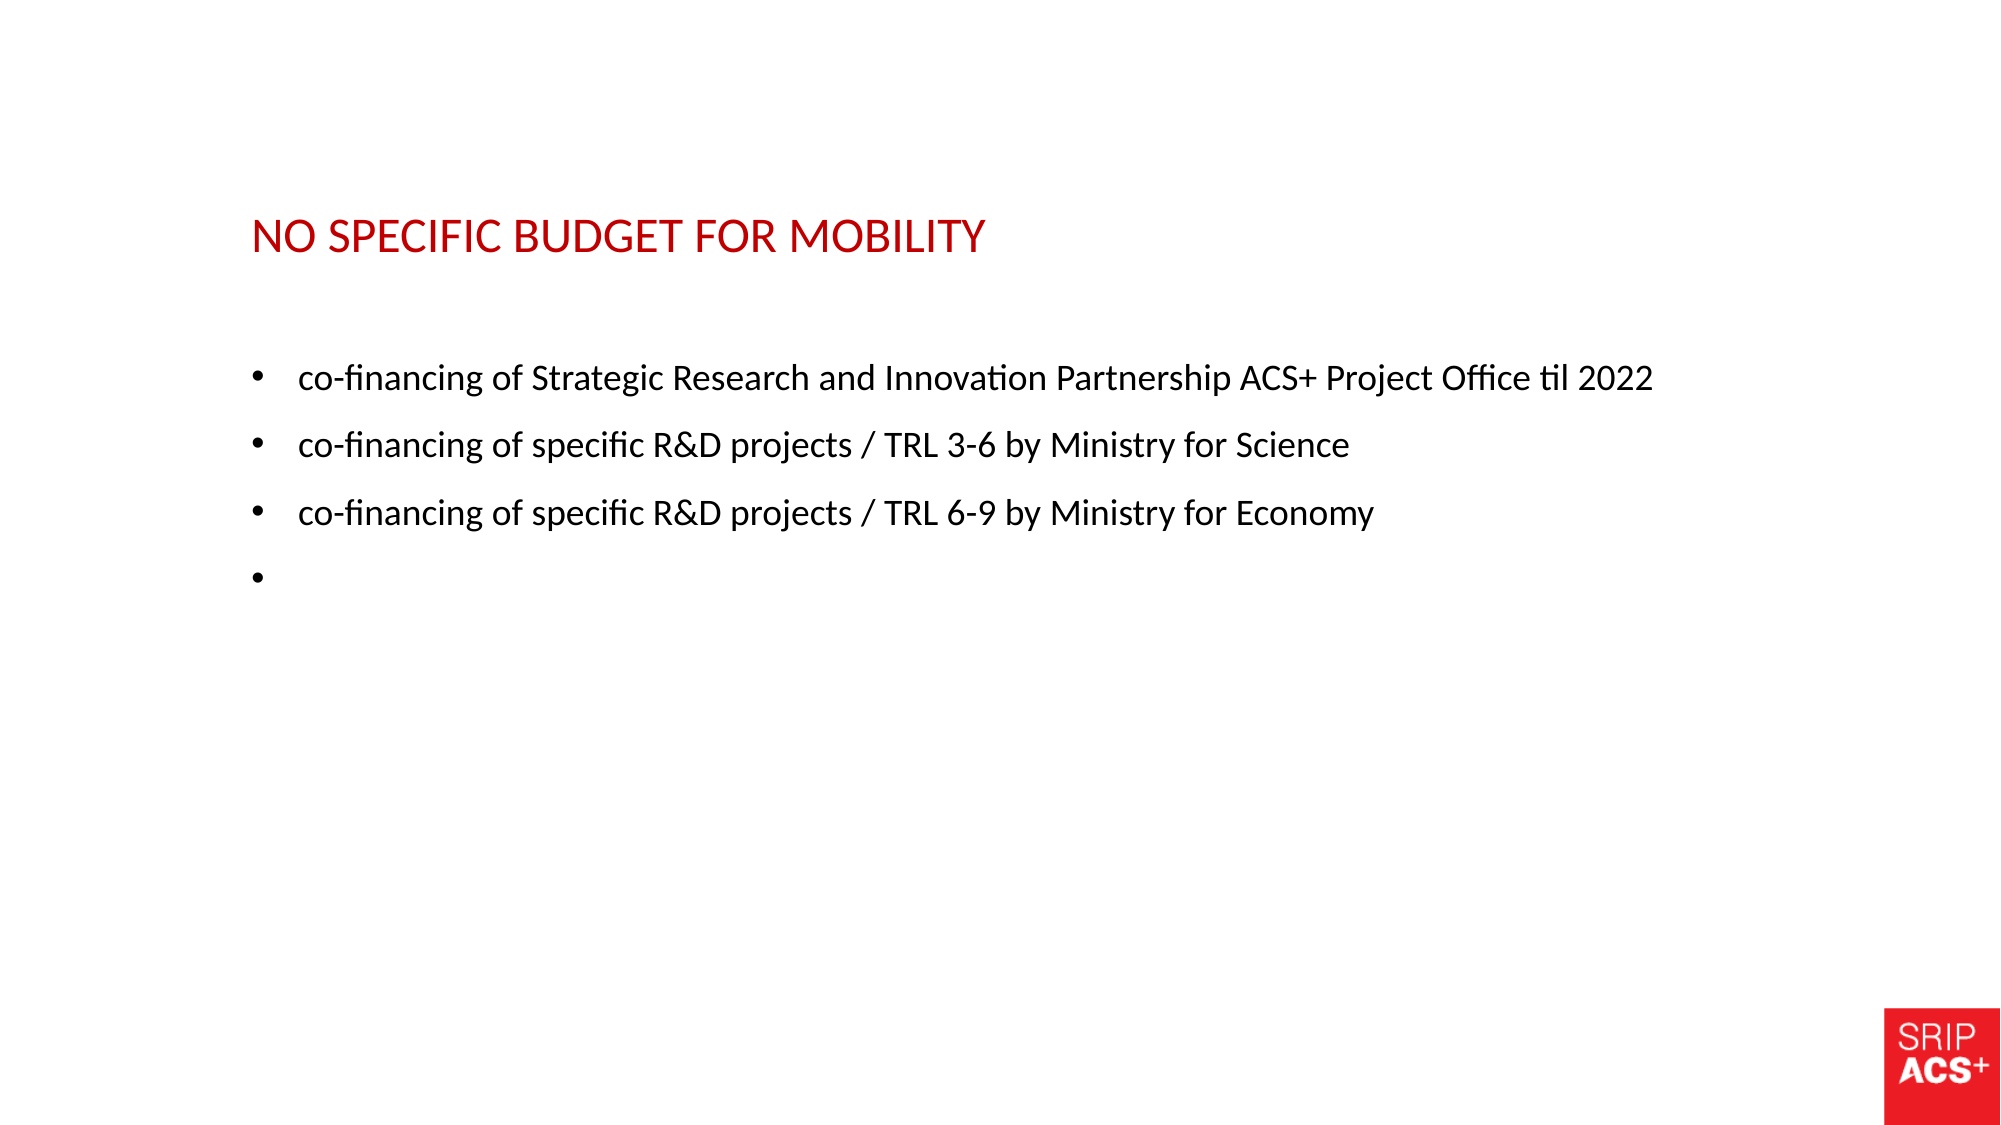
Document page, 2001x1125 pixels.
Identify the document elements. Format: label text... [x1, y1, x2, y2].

text_box NO SPECIFIC BUDGET FOR MOBILITY co-financing of Strategic Research and Innovation Partnership ACS+ Project Office til 2022 co-financing of specific R&D projects / TRL 3-6 by Ministry for Science co-financing of specific R&D projects / TRL 6-9 by Ministry for Economy [236, 165, 1882, 1006]
picture [1882, 1006, 2000, 1125]
